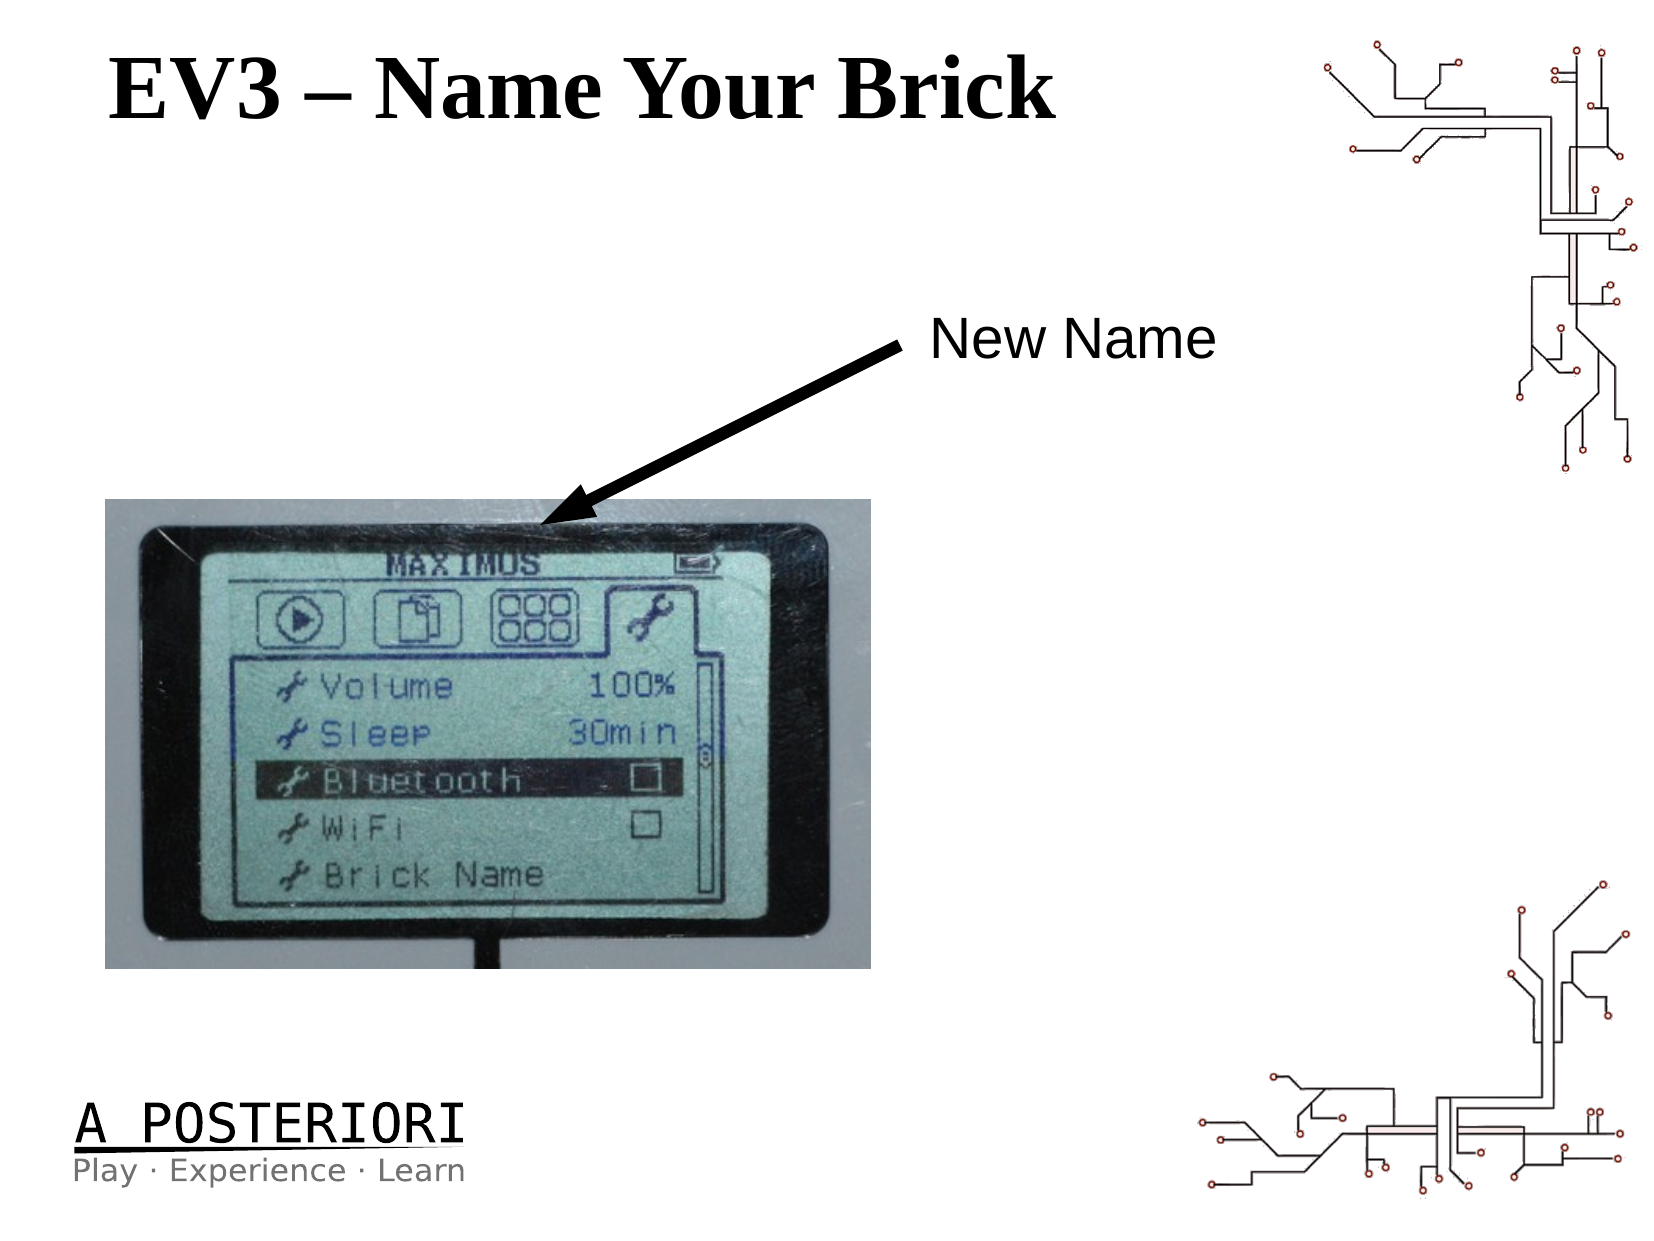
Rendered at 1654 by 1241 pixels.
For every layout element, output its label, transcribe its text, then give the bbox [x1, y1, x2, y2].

picture [1305, 35, 1643, 496]
picture [1175, 862, 1636, 1201]
picture [73, 1101, 466, 1189]
title EV3 – Name Your Brick [11, 10, 1156, 166]
text_box New Name [915, 297, 1411, 961]
picture [105, 499, 871, 969]
